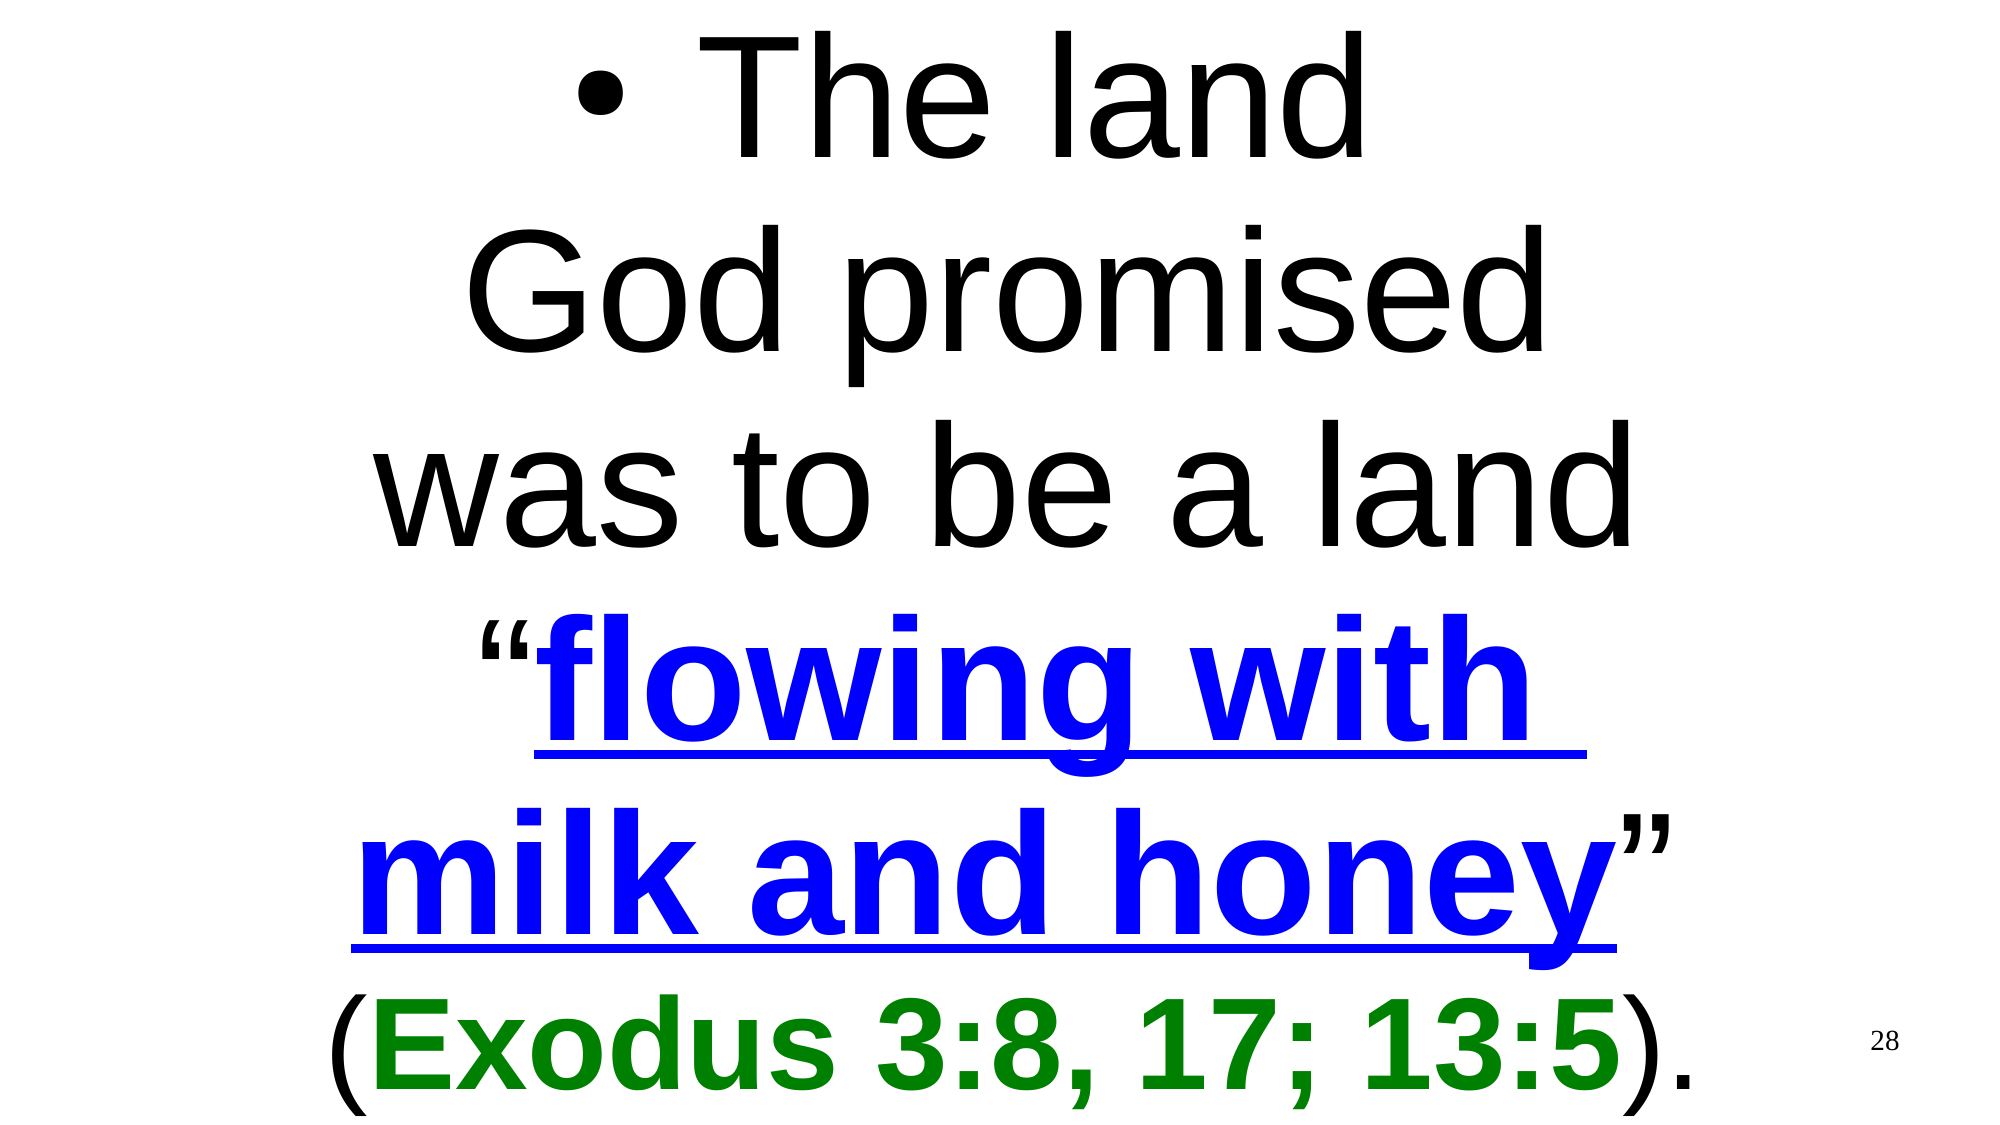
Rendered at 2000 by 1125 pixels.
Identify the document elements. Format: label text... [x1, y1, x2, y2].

list The land God promised was to be a land “flowing with milk and honey” (Exodus 3:8, 17; 13:5). [0, 0, 1996, 1123]
